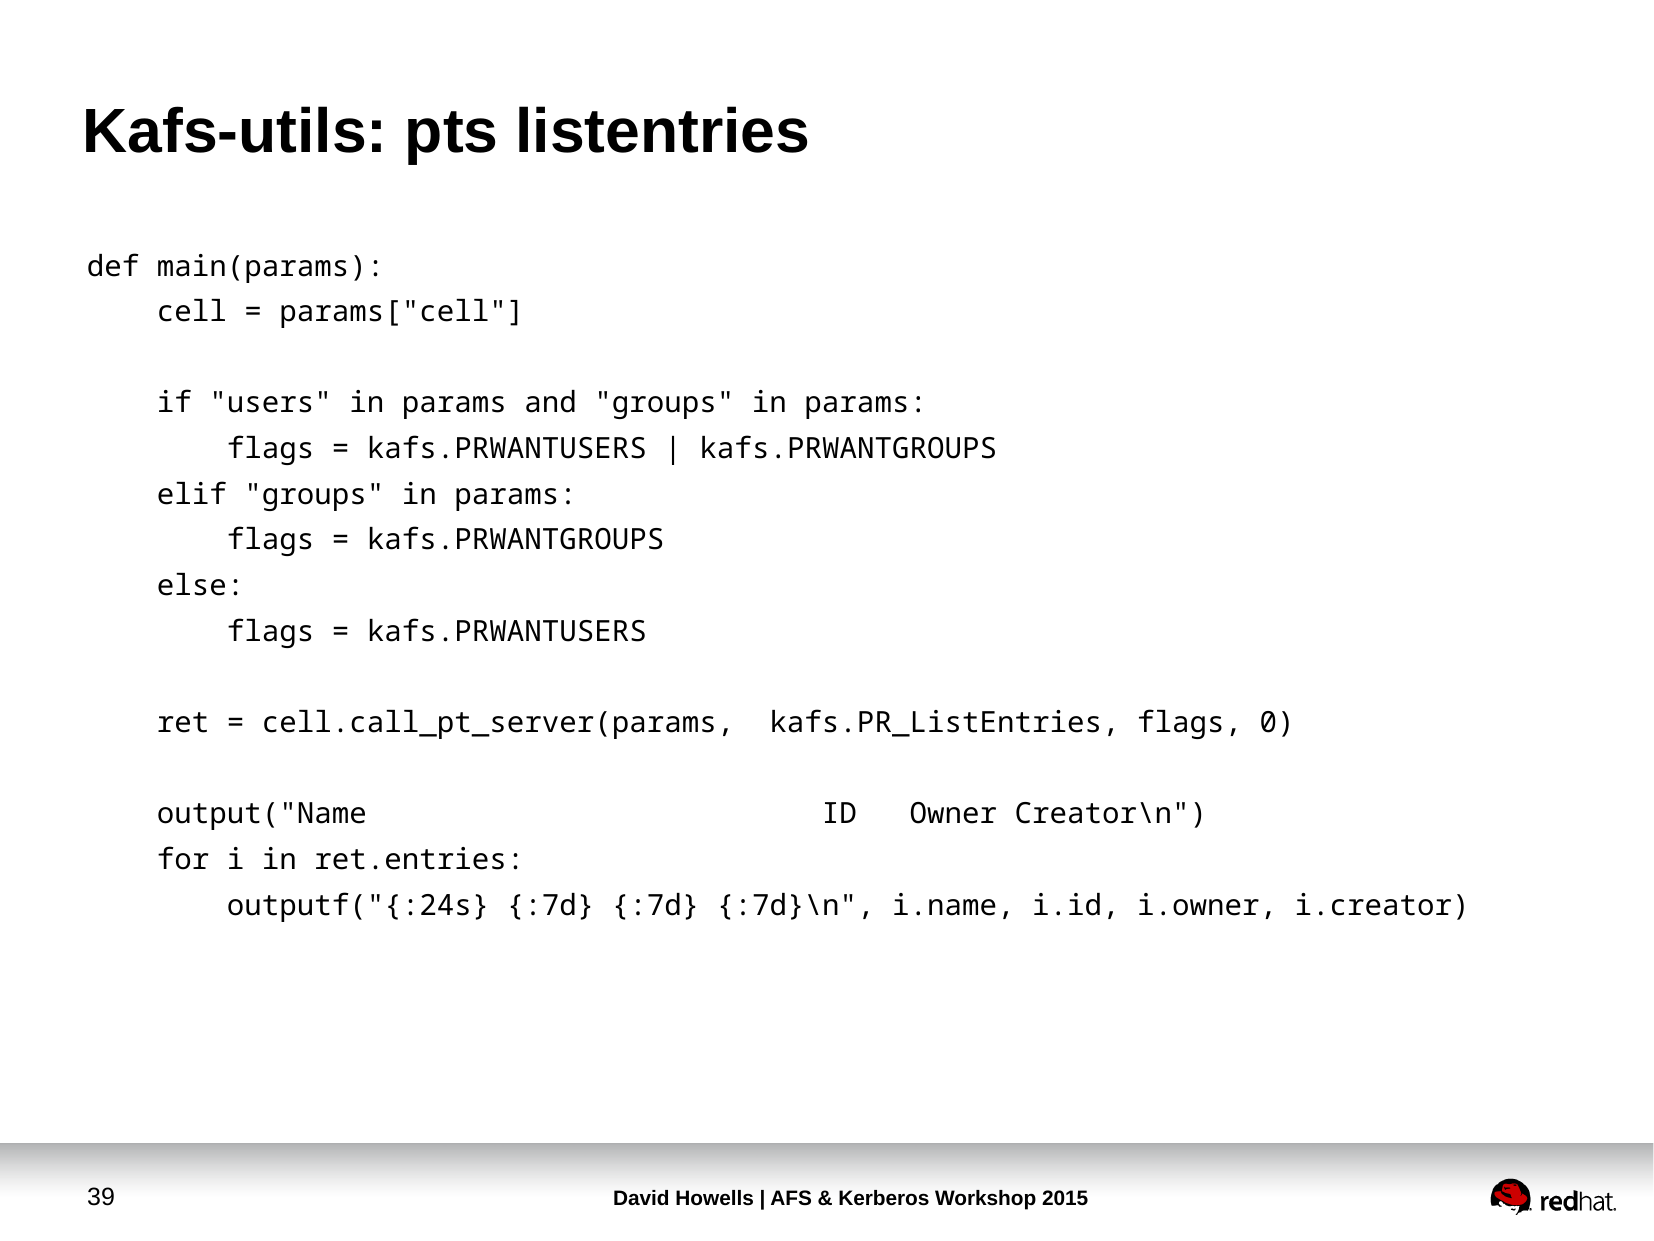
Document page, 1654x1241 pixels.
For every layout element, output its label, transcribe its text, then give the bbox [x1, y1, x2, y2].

list def main(params): cell = params["cell"] if "users" in params and "groups" in params: flags = kafs.PRWANTUSERS | kafs.PRWANTGROUPS elif "groups" in params: flags = kafs.PRWANTGROUPS else: flags = kafs.PRWANTUSERS ret = cell.call_pt_server(params, kafs.PR_ListEntries, flags, 0) output("Name ID Owner Creator\n") for i in ret.entries: outputf("{:24s} {:7d} {:7d} {:7d}\n", i.name, i.id, i.owner, i.creator) [86, 244, 1576, 1039]
title Kafs-utils: pts listentries [82, 37, 1571, 226]
picture [0, 1143, 1654, 1241]
